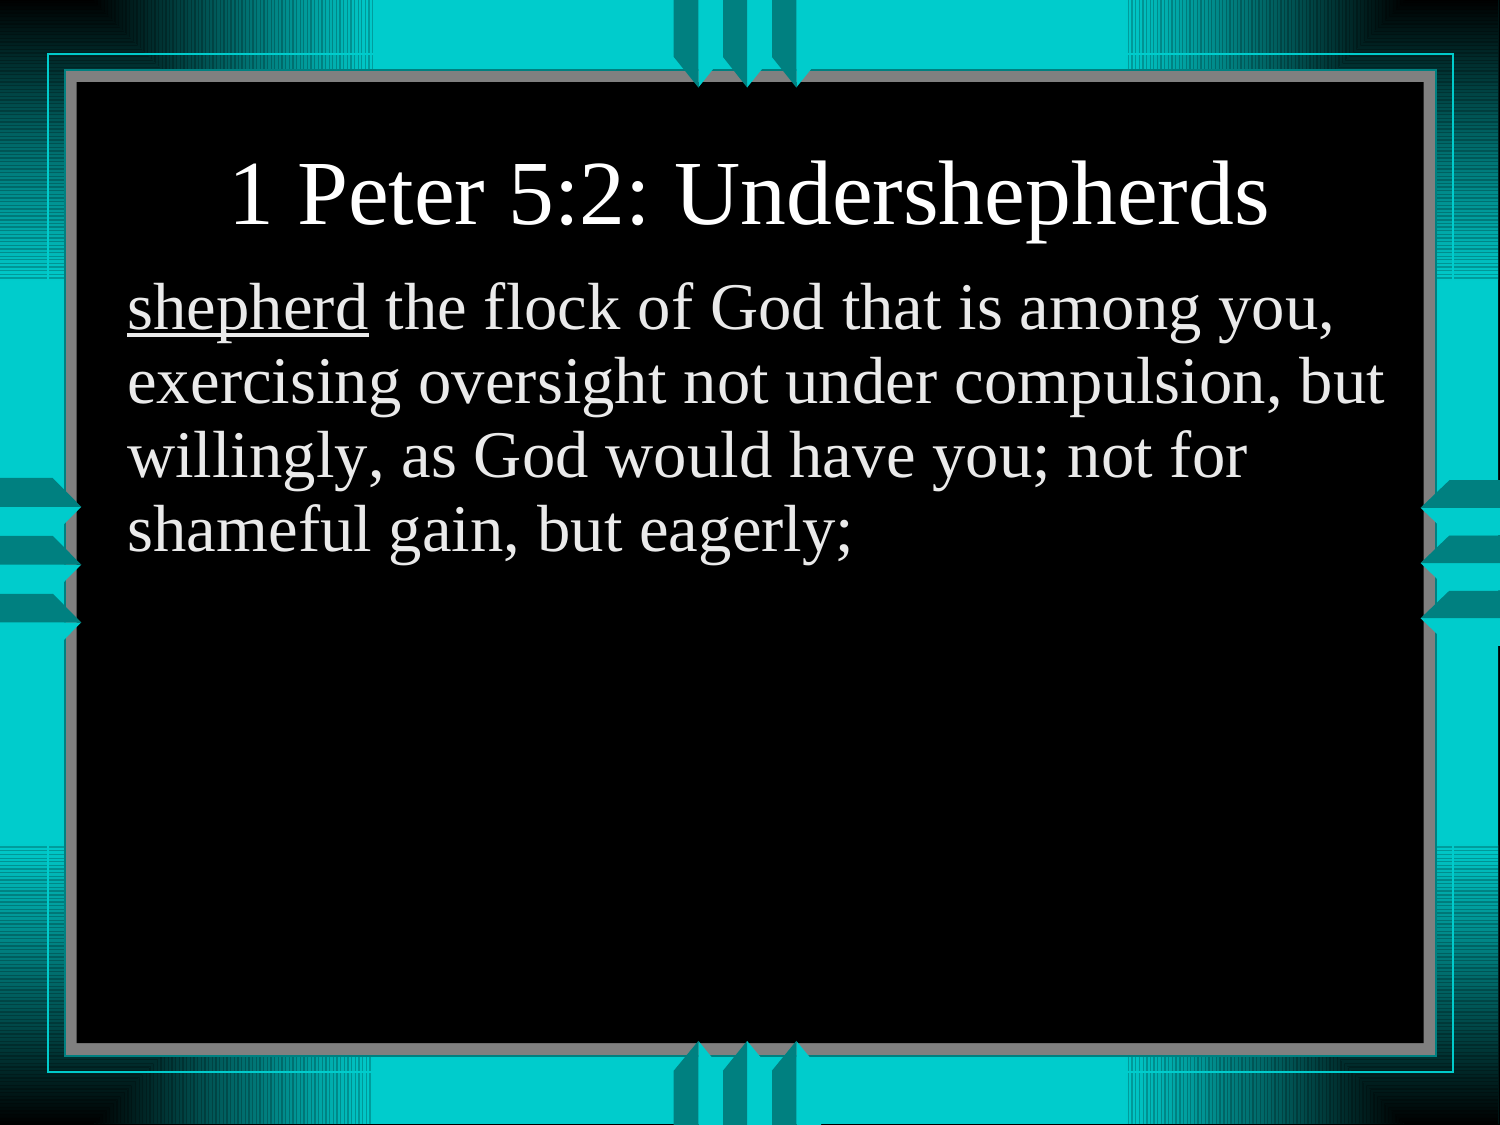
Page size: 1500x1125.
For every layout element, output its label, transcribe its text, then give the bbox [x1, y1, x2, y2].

text_box shepherd the flock of God that is among you, exercising oversight not under compulsion, but willingly, as God would have you; not for shameful gain, but eagerly; [112, 262, 1426, 807]
title 1 Peter 5:2: Undershepherds [112, 99, 1388, 262]
